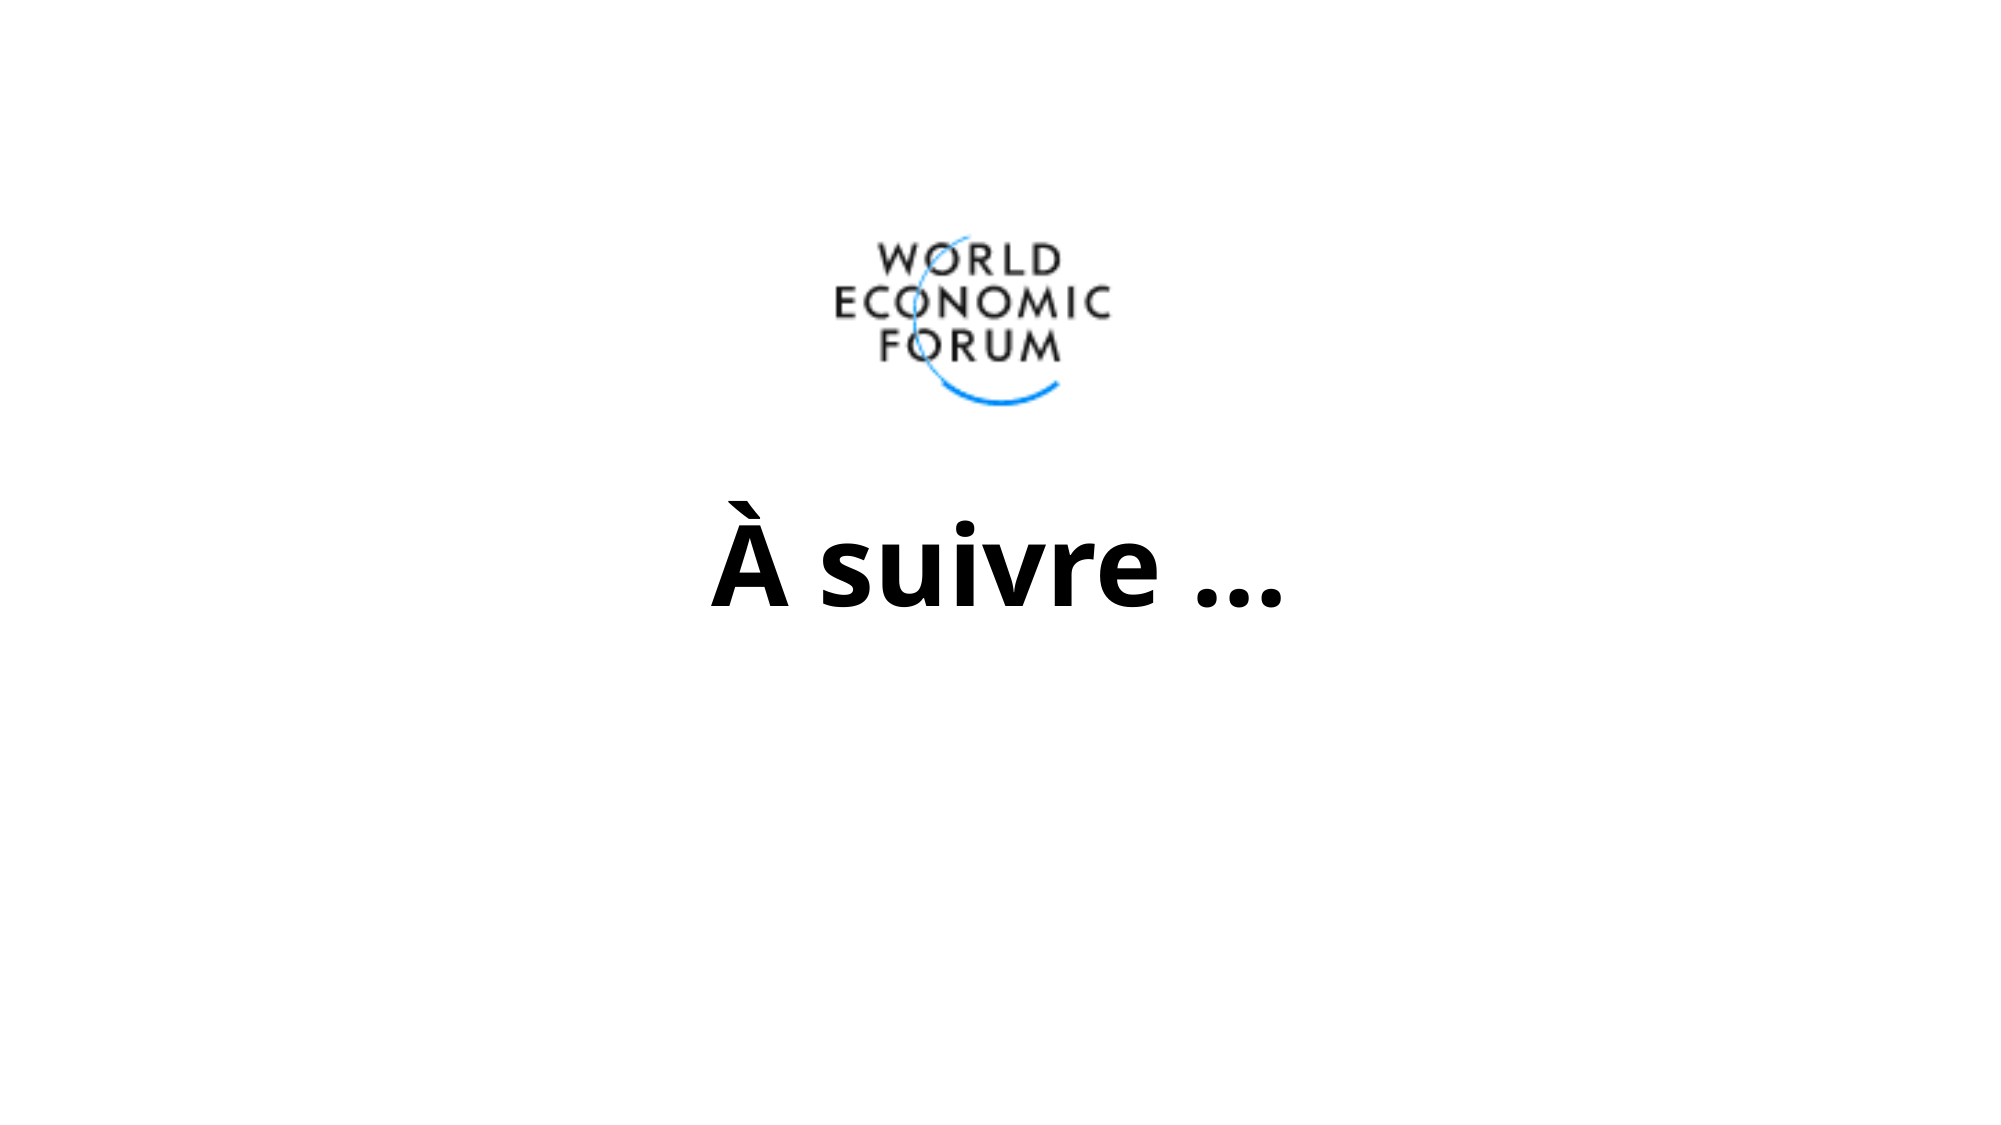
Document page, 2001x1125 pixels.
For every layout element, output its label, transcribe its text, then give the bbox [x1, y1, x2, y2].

text_box À suivre … [291, 486, 1709, 637]
picture [804, 196, 1146, 426]
